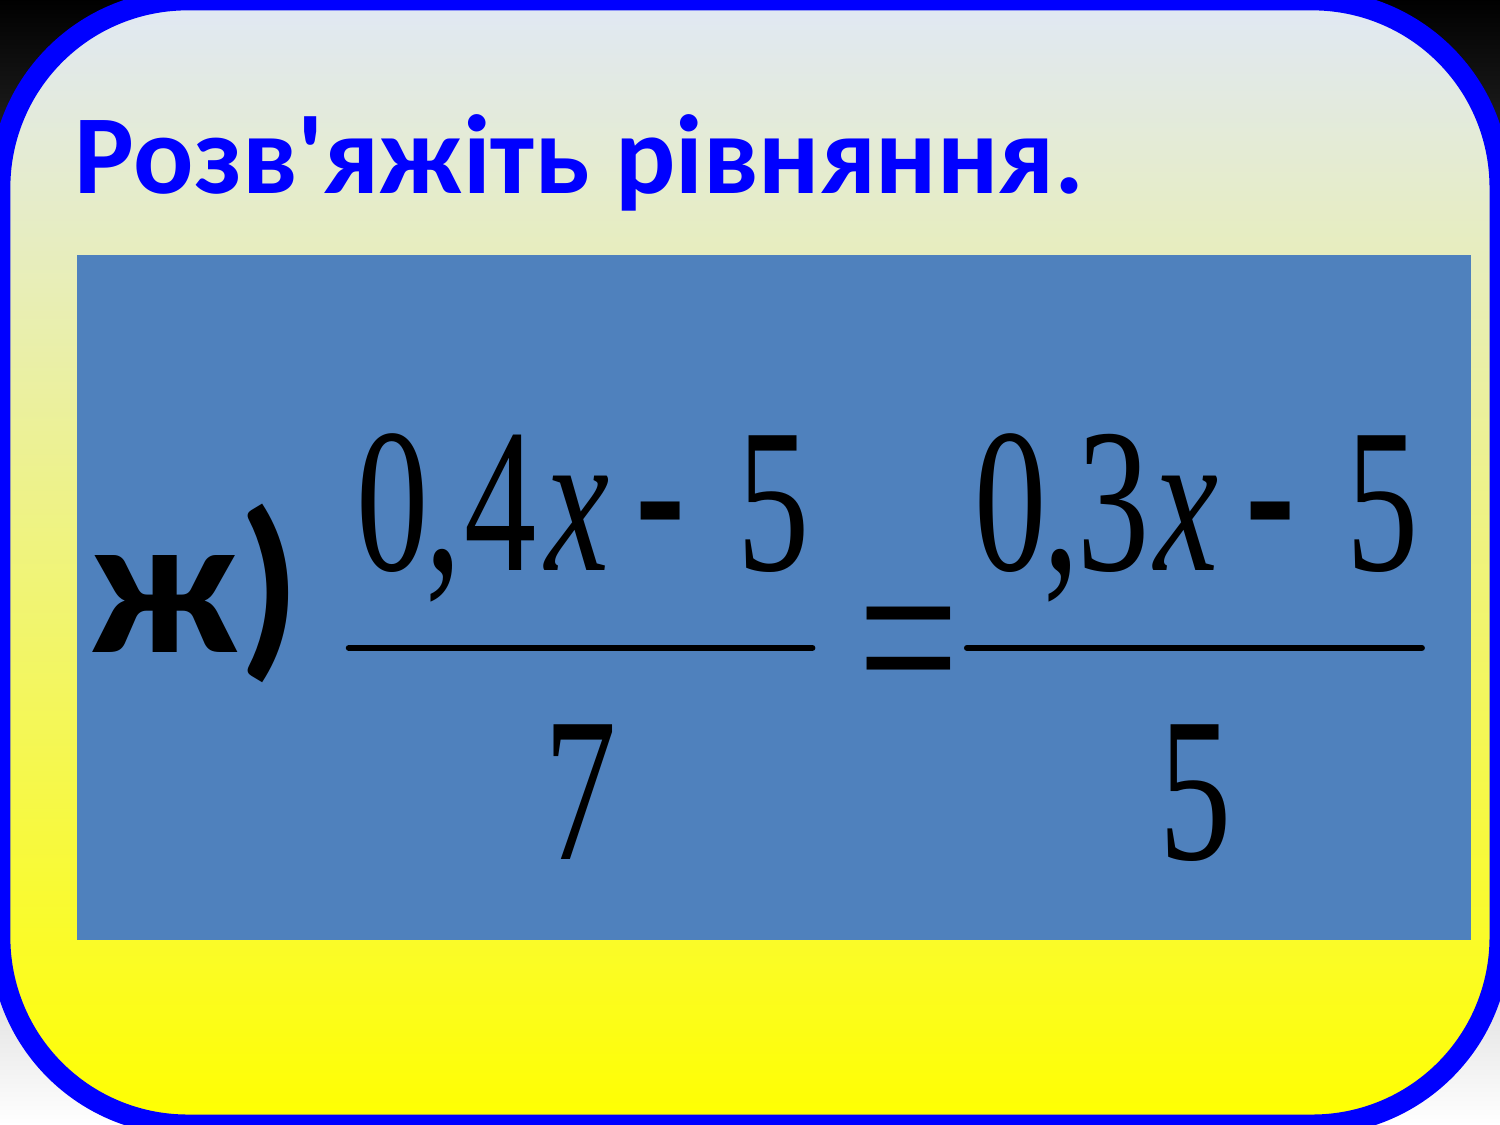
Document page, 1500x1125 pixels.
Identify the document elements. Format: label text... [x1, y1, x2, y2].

table_header ж) [77, 255, 1471, 940]
text_box Розв'яжіть рівняння. [41, 73, 1459, 224]
chart [324, 373, 1456, 906]
text_box [0, 0, 1500, 1125]
